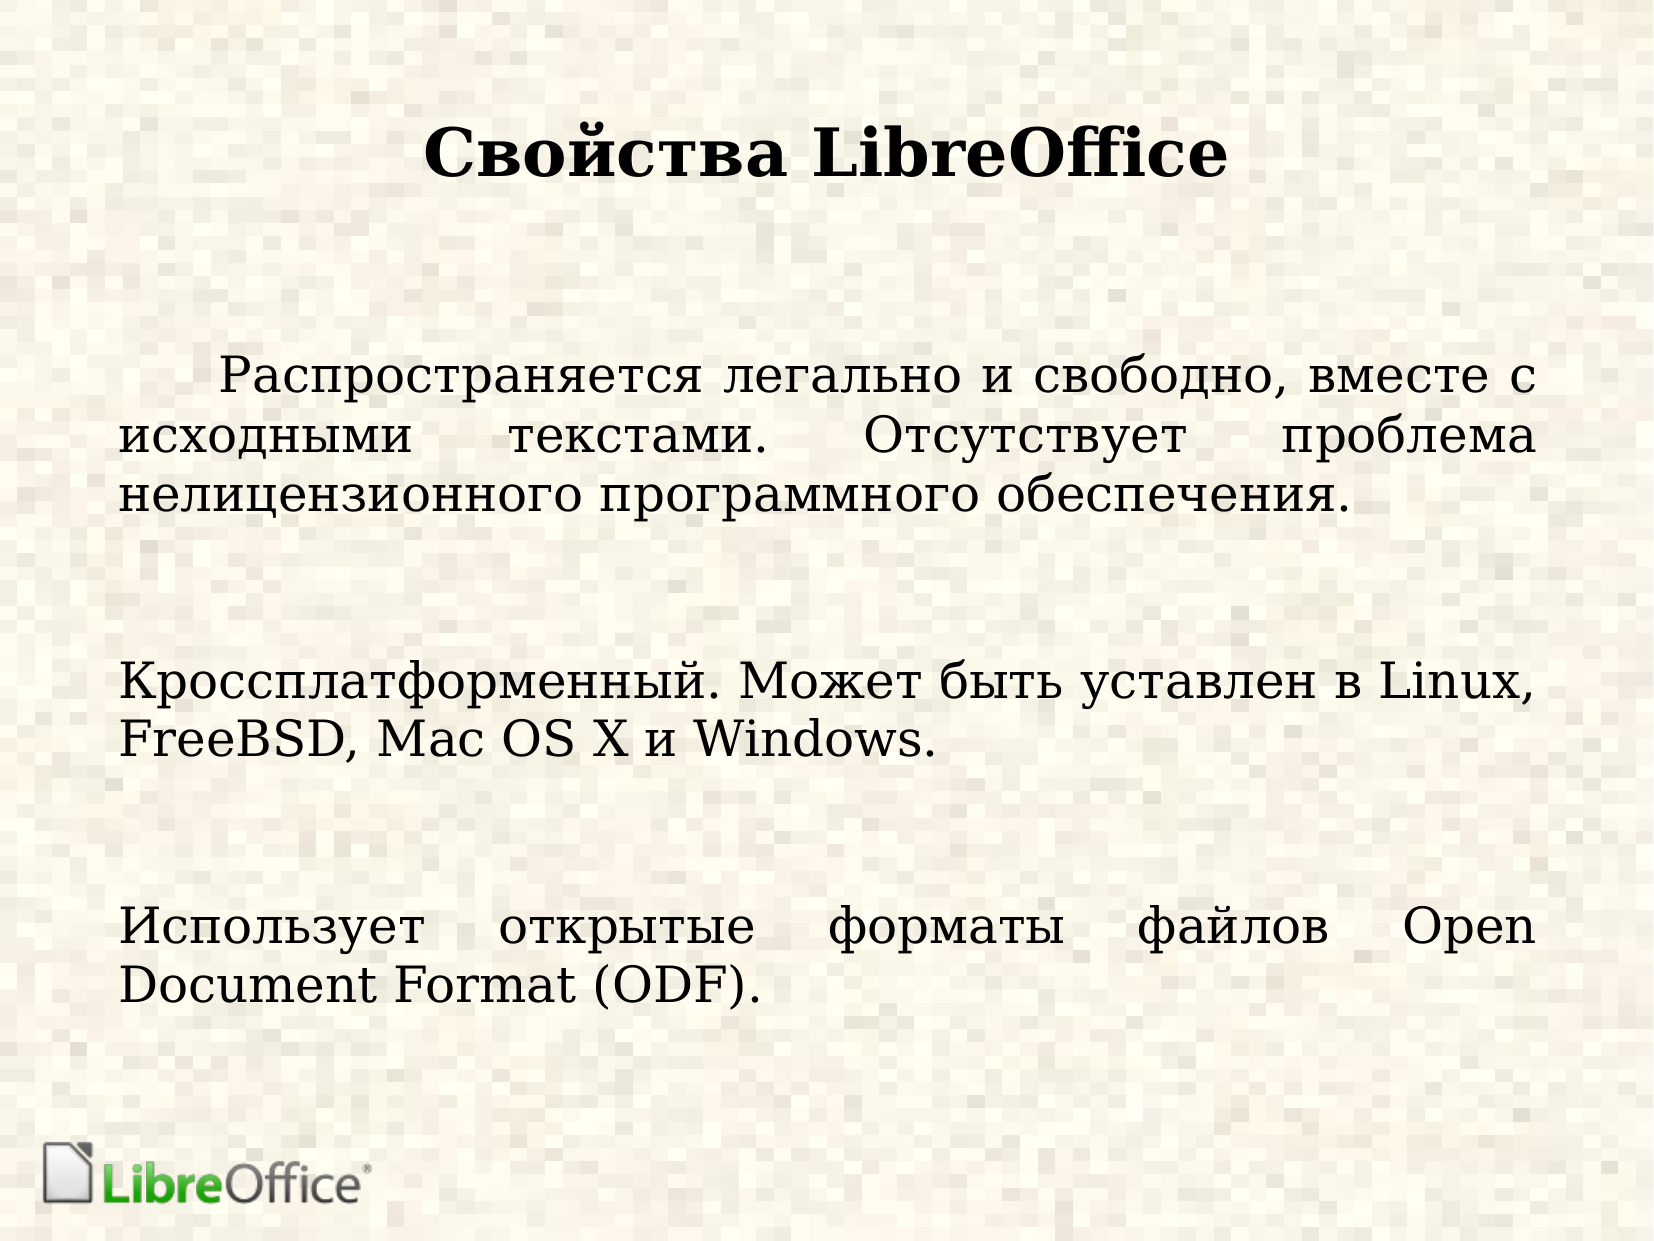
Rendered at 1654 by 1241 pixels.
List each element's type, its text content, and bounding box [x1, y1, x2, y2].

picture [0, 0, 1654, 1241]
subtitle Распространяется легально и свободно, вместе с исходными текстами. Отсутствует проблема нелицензионного программного обеспечения. Кроссплатформенный. Может быть уставлен в Linux, FreeBSD, Mac OS X и Windows. Использует открытые форматы файлов Open Document Format (ODF). [118, 189, 1538, 1099]
title Свойства LibreOffice [82, 49, 1571, 257]
